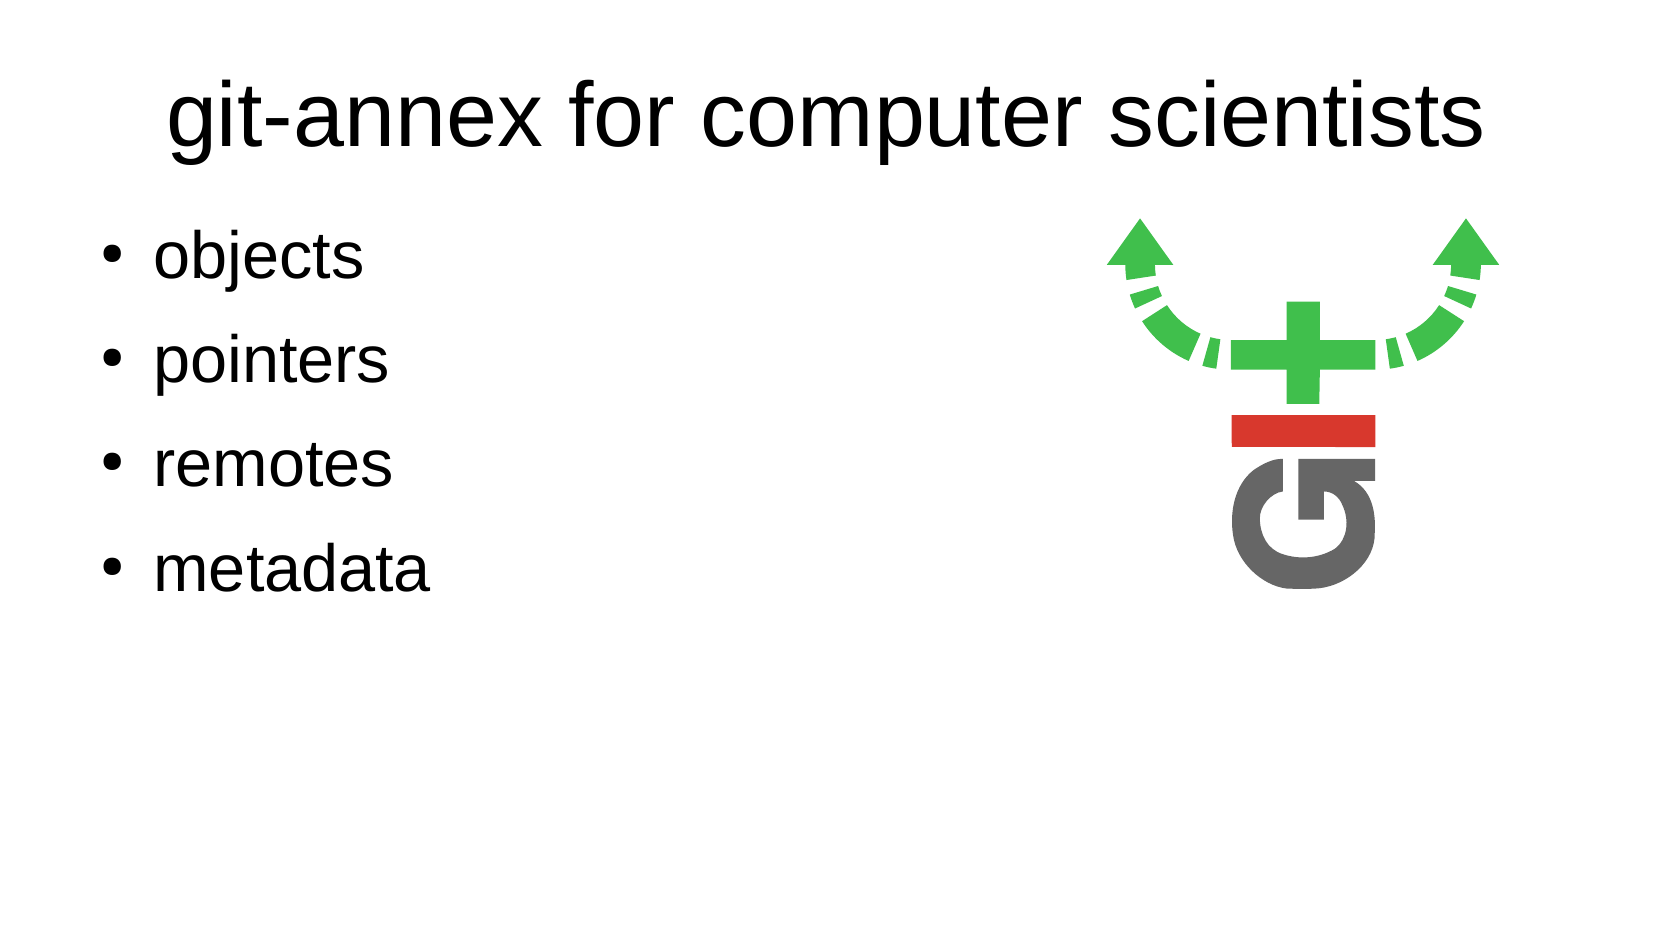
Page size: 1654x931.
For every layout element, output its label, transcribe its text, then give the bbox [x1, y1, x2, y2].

title git-annex for computer scientists [82, 37, 1571, 193]
picture [1106, 217, 1501, 595]
list objects pointers remotes metadata [82, 217, 1571, 758]
